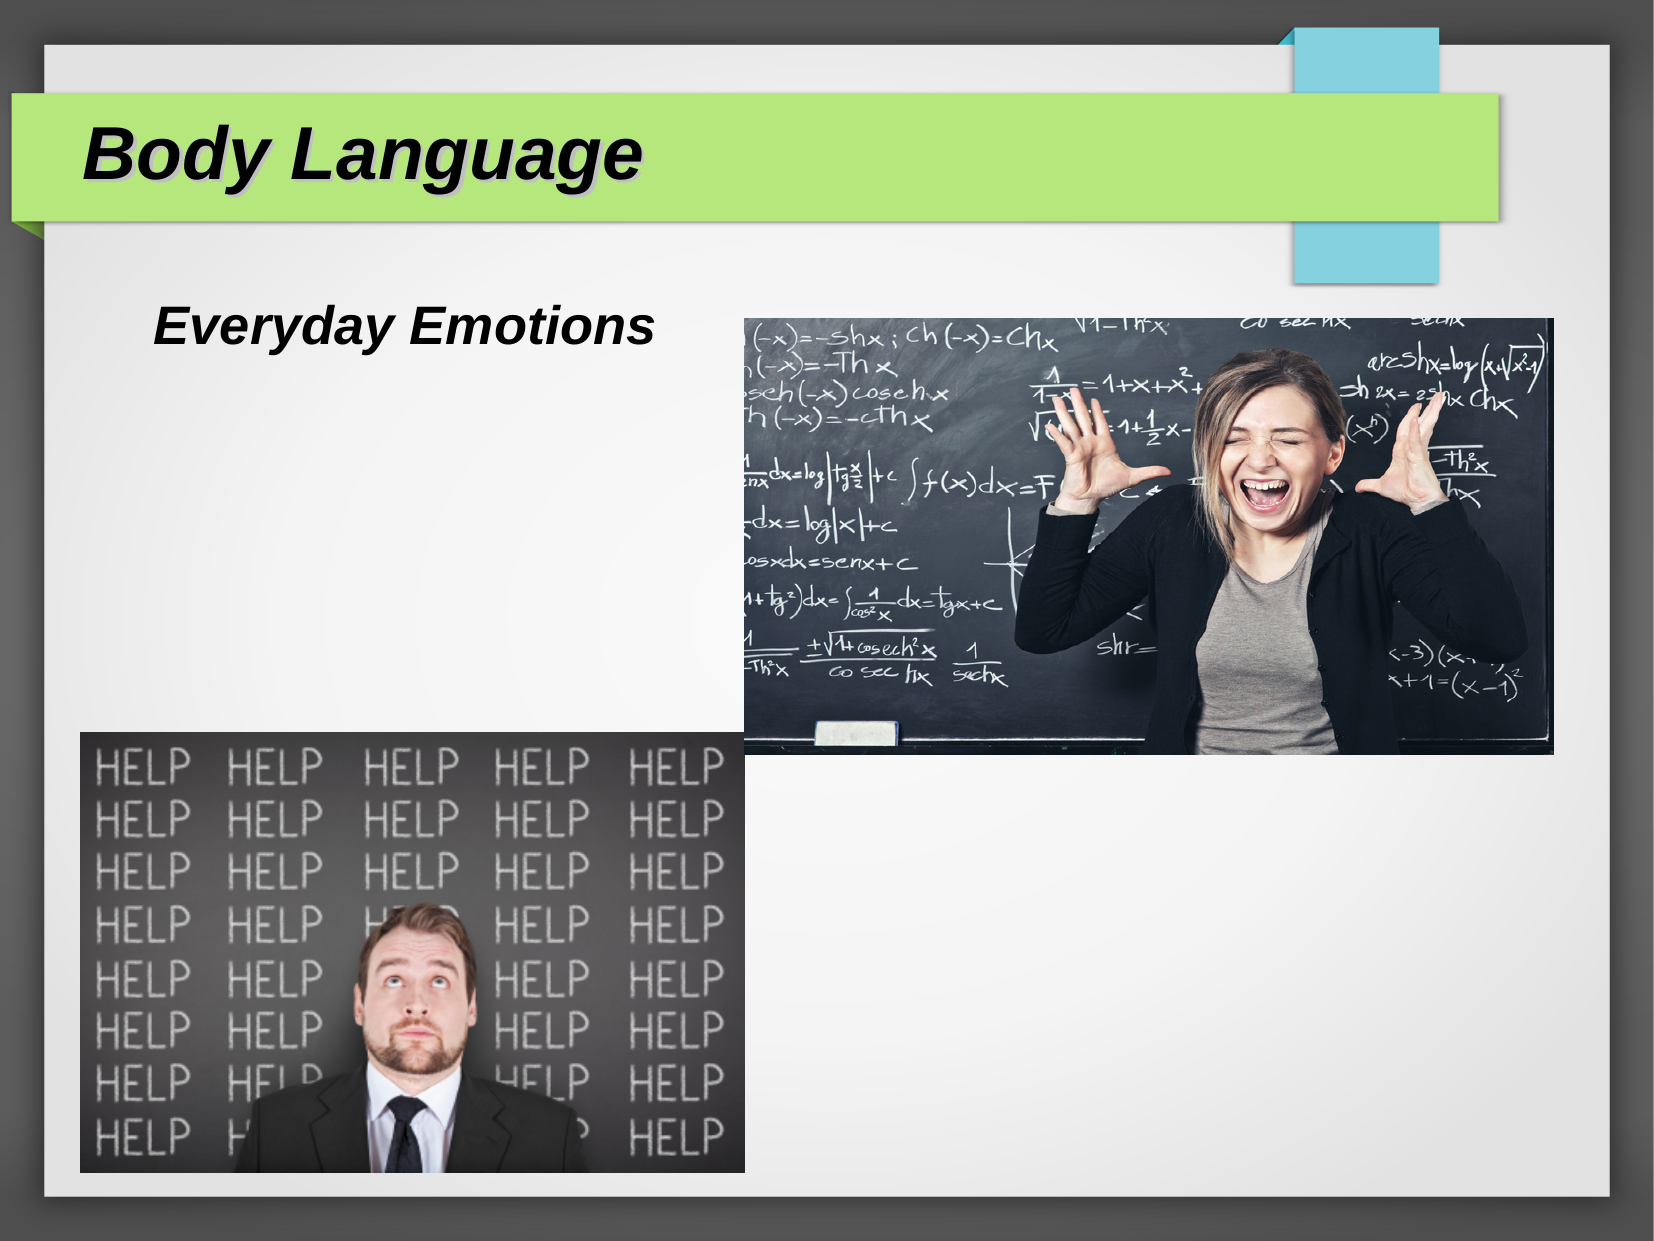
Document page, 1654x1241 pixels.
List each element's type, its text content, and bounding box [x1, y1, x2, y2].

picture [0, 0, 1654, 1241]
list Everyday Emotions [82, 295, 1571, 1015]
title Body Language [82, 94, 1264, 213]
